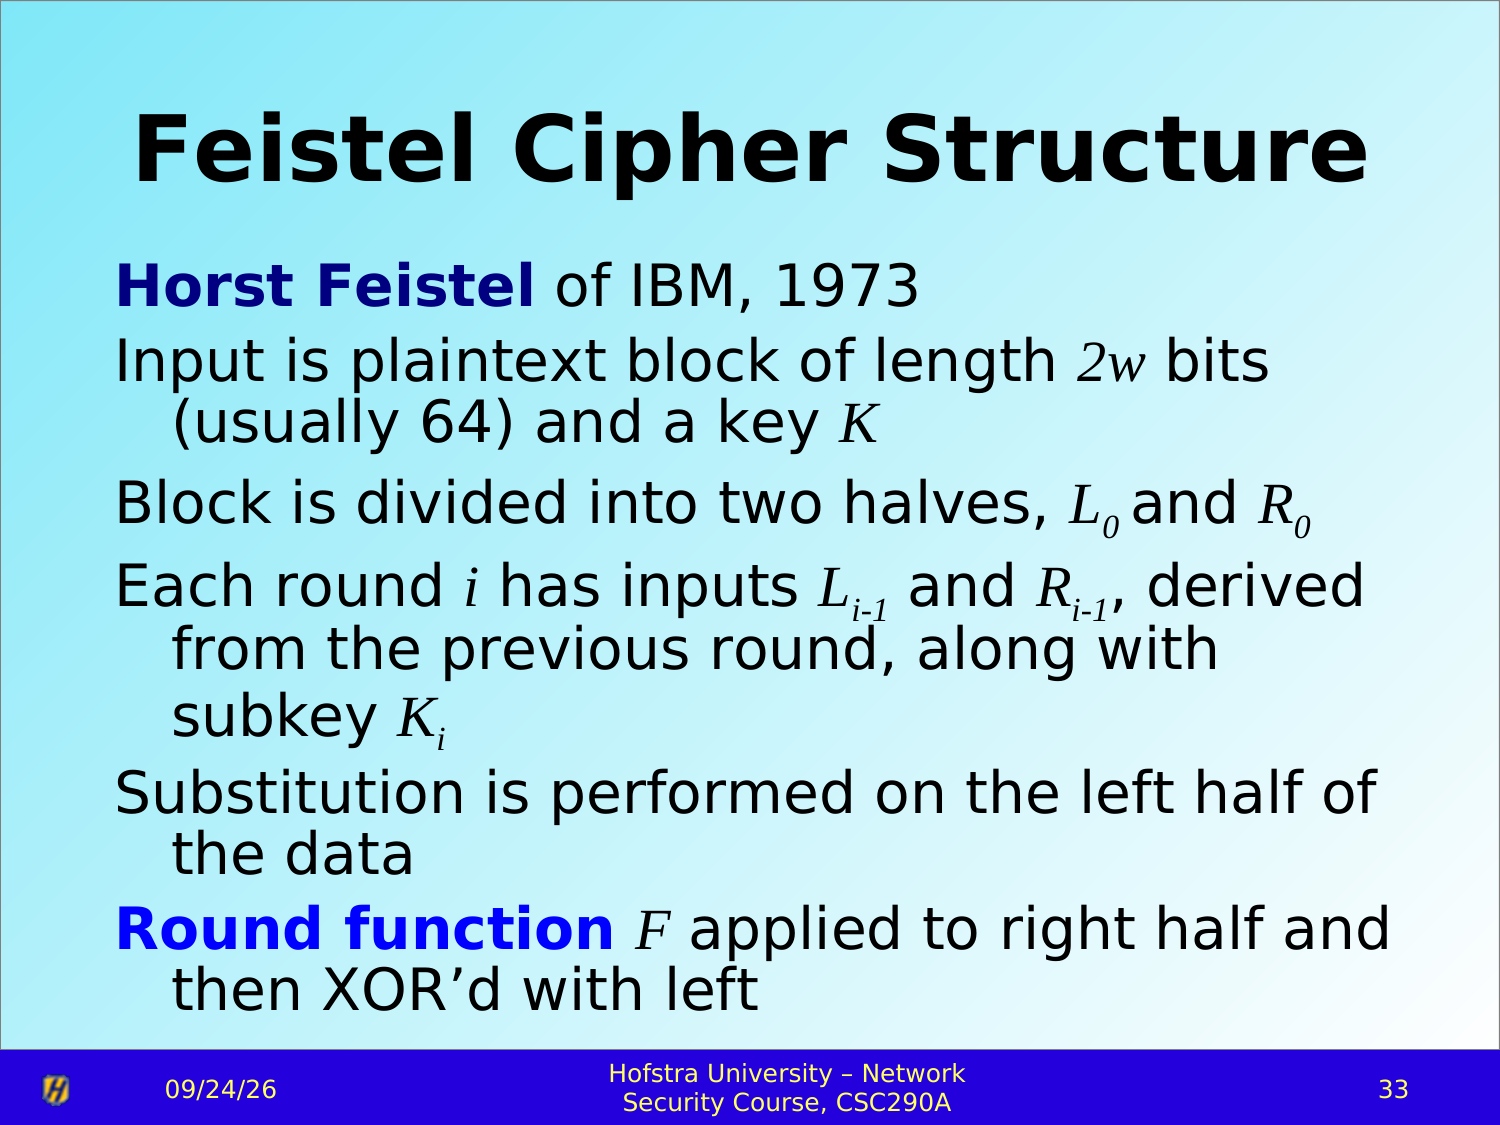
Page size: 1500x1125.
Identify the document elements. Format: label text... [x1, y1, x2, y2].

title Feistel Cipher Structure [112, 88, 1391, 212]
list Horst Feistel of IBM, 1973 Input is plaintext block of length 2w bits (usually 64) and a key K Block is divided into two halves, L0 and R0 Each round i has inputs Li-1 and Ri-1, derived from the previous round, along with subkey Ki Substitution is performed on the left half of the data Round function F applied to right half and then XOR’d with left [99, 249, 1450, 1038]
picture [37, 1072, 76, 1110]
